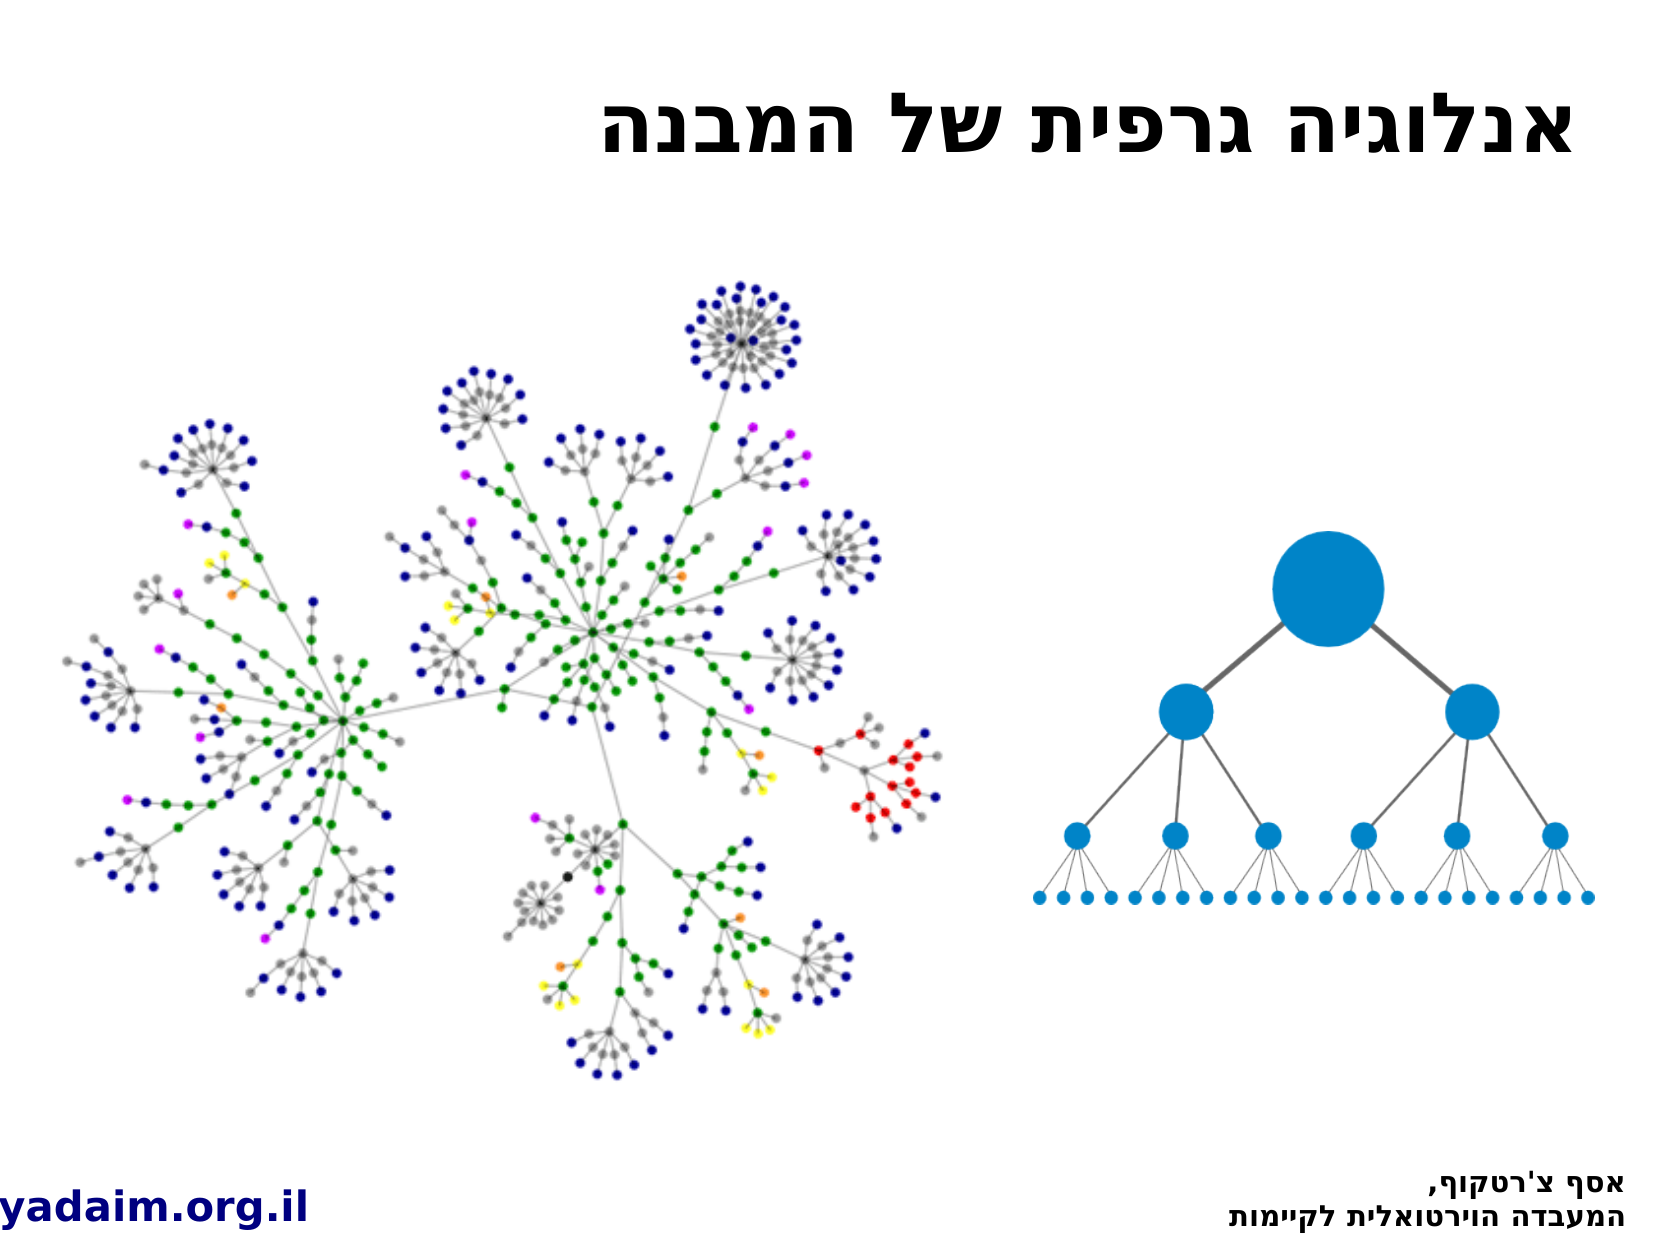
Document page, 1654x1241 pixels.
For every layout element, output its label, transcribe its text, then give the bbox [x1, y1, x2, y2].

text_box אנלוגיה גרפית של המבנה [645, 67, 1595, 175]
text_box אסף צ'רטקוף, המעבדה הוירטואלית לקיימות [1181, 1157, 1641, 1238]
picture [1033, 531, 1595, 905]
picture [59, 236, 945, 1123]
text_box bayadaim.org.il [13, 1175, 324, 1237]
